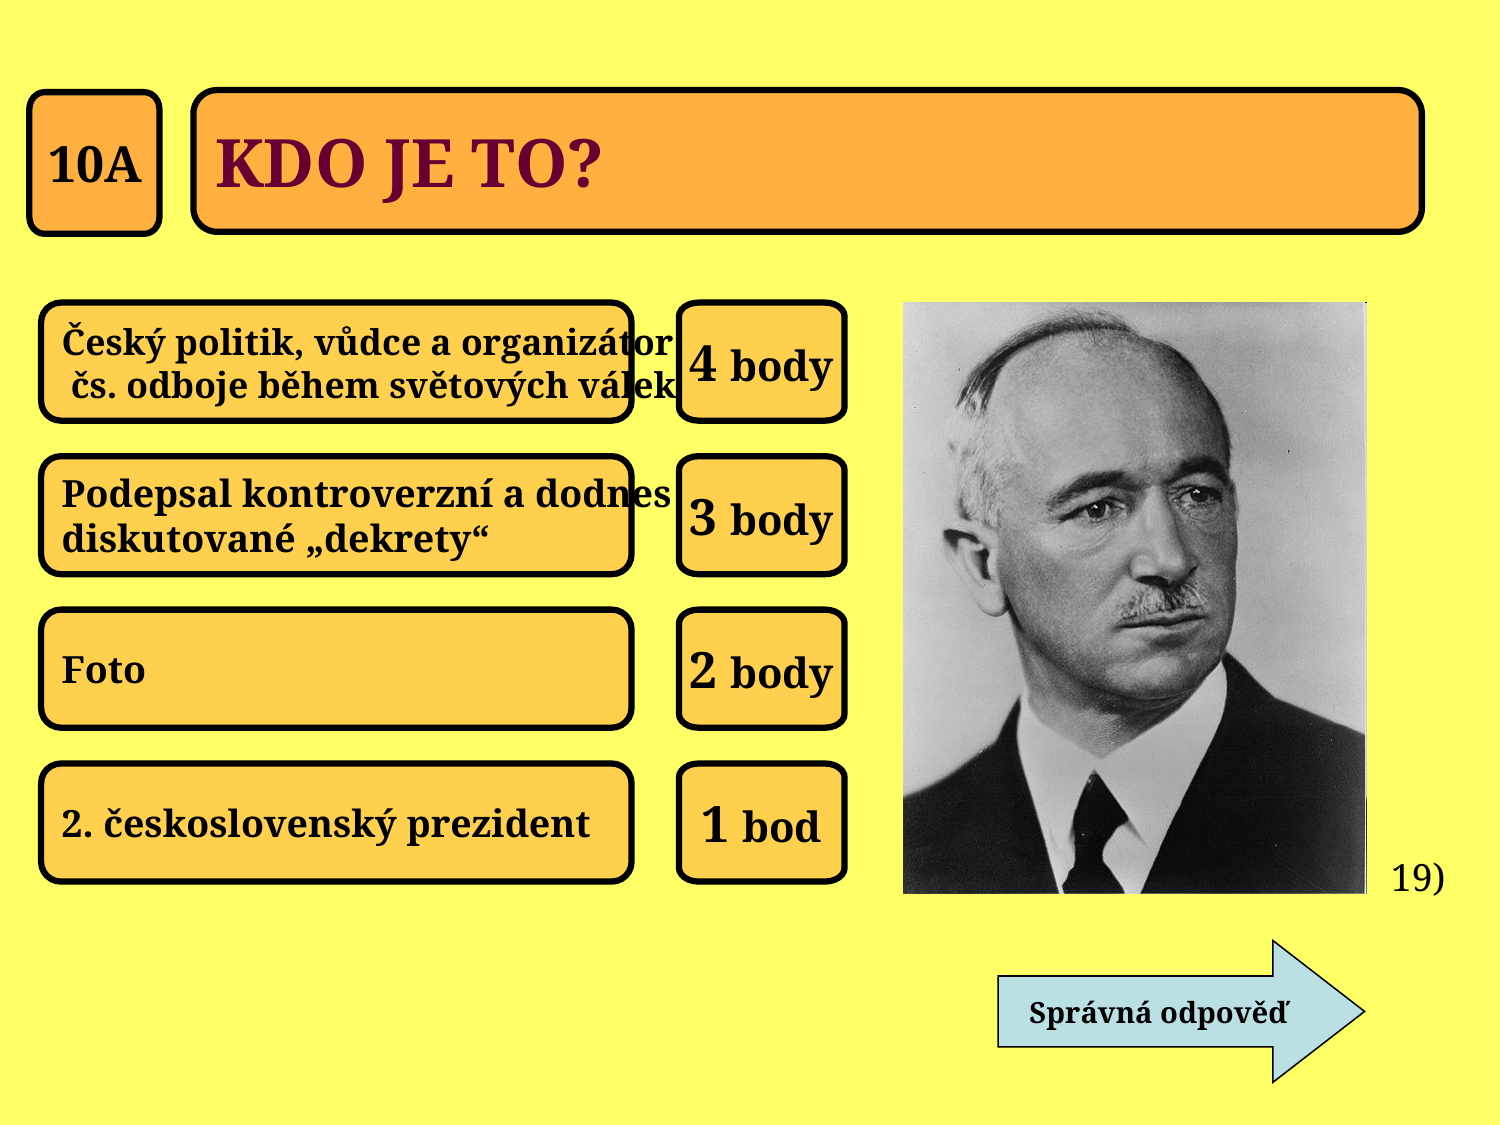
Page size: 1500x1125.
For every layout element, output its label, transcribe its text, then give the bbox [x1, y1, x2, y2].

text_box 4 body [27, 89, 162, 236]
text_box 1 bod [678, 763, 845, 882]
text_box 4 body [38, 454, 634, 577]
text_box 4 body [38, 607, 634, 730]
text_box 2 body [678, 609, 845, 728]
text_box KDO JE TO? [193, 90, 1422, 232]
text_box Český politik, vůdce a organizátor čs. odboje během světových válek [41, 302, 632, 421]
text_box 10A [29, 92, 160, 234]
text_box 2. československý prezident [41, 763, 632, 882]
text_box Podepsal kontroverzní a dodnes diskutované „dekrety“ [41, 456, 632, 575]
text_box Foto [41, 609, 632, 728]
picture [903, 302, 1367, 894]
text_box 4 body [678, 302, 845, 421]
text_box 4 body [38, 761, 634, 884]
text_box Správná odpověď [998, 940, 1365, 1083]
text_box 4 body [191, 87, 1425, 234]
text_box 4 body [38, 300, 636, 423]
text_box 3 body [678, 456, 845, 575]
text_box 19) [1375, 846, 1500, 907]
